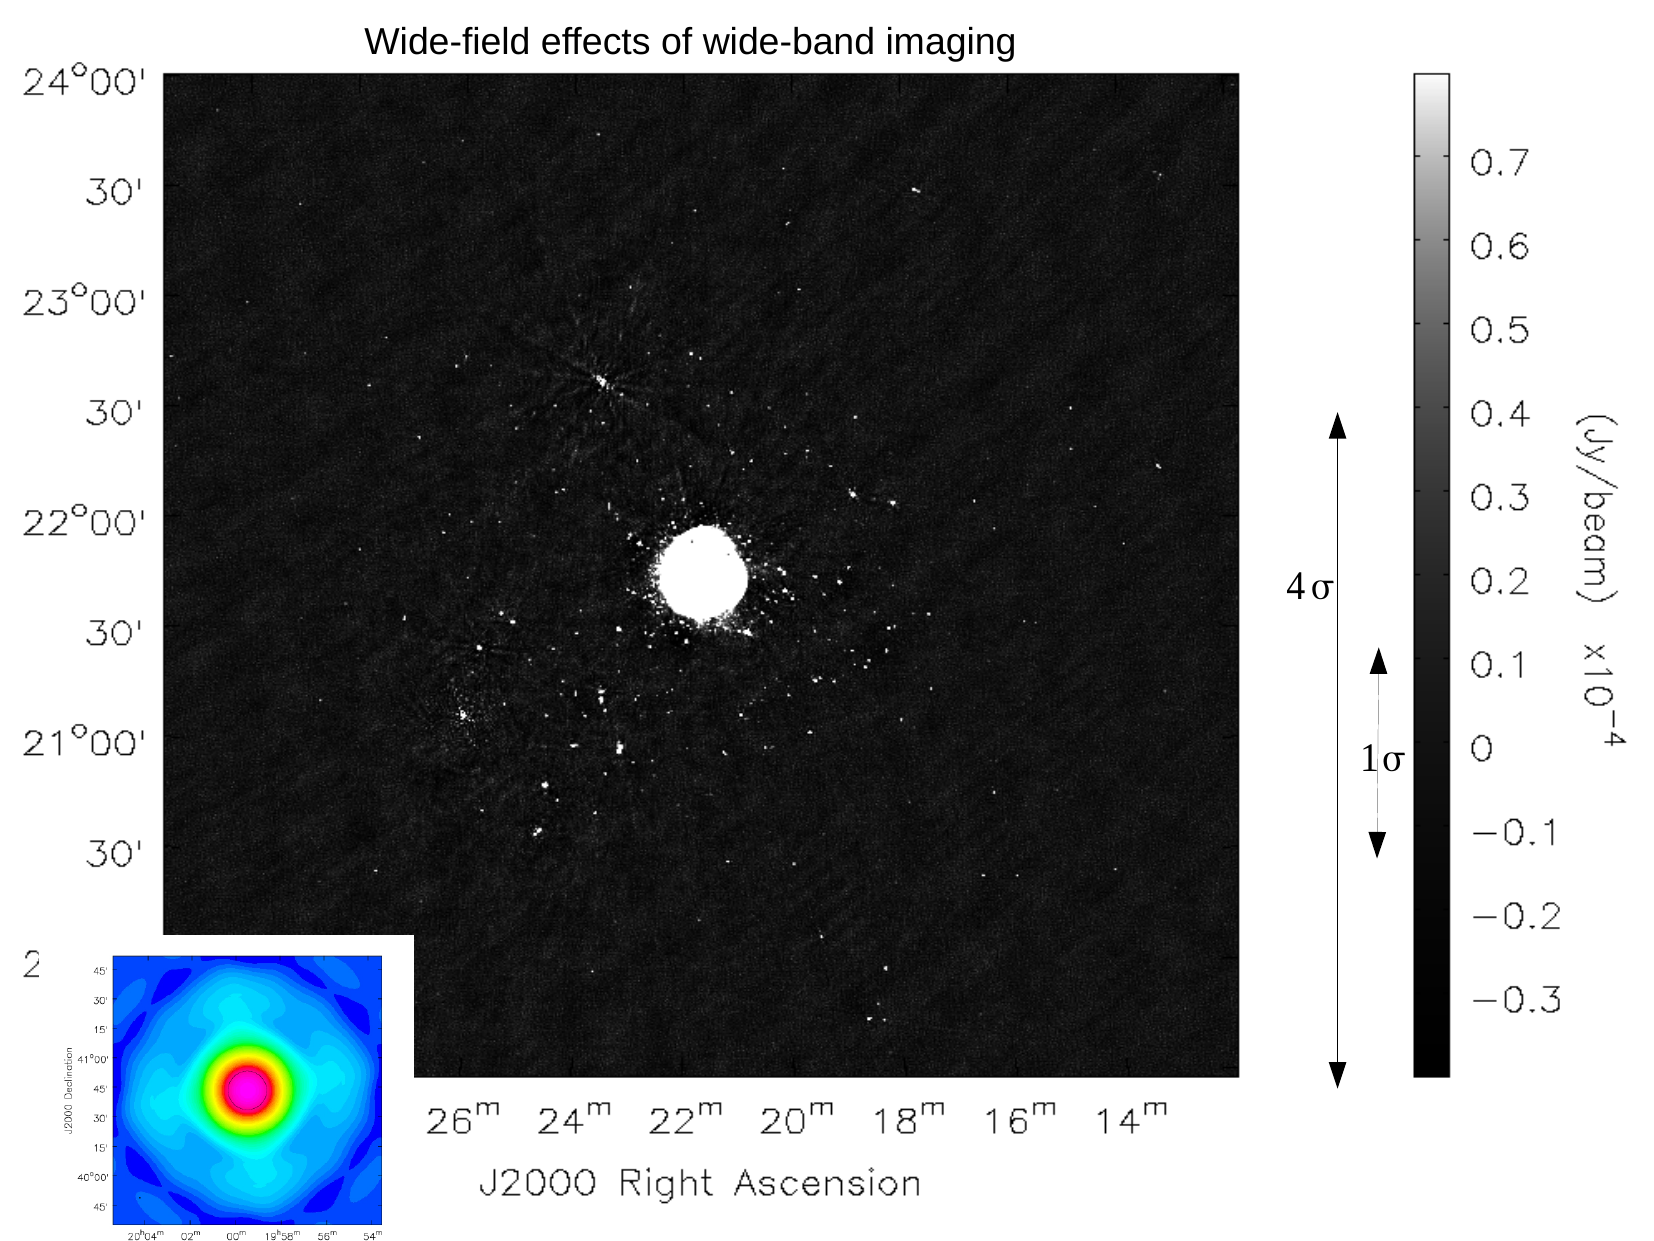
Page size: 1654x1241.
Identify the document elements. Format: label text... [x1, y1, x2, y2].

picture [0, 0, 1653, 1241]
chart [1274, 563, 1343, 609]
chart [1350, 735, 1417, 781]
text_box Wide-field effects of wide-band imaging [349, 13, 1104, 71]
